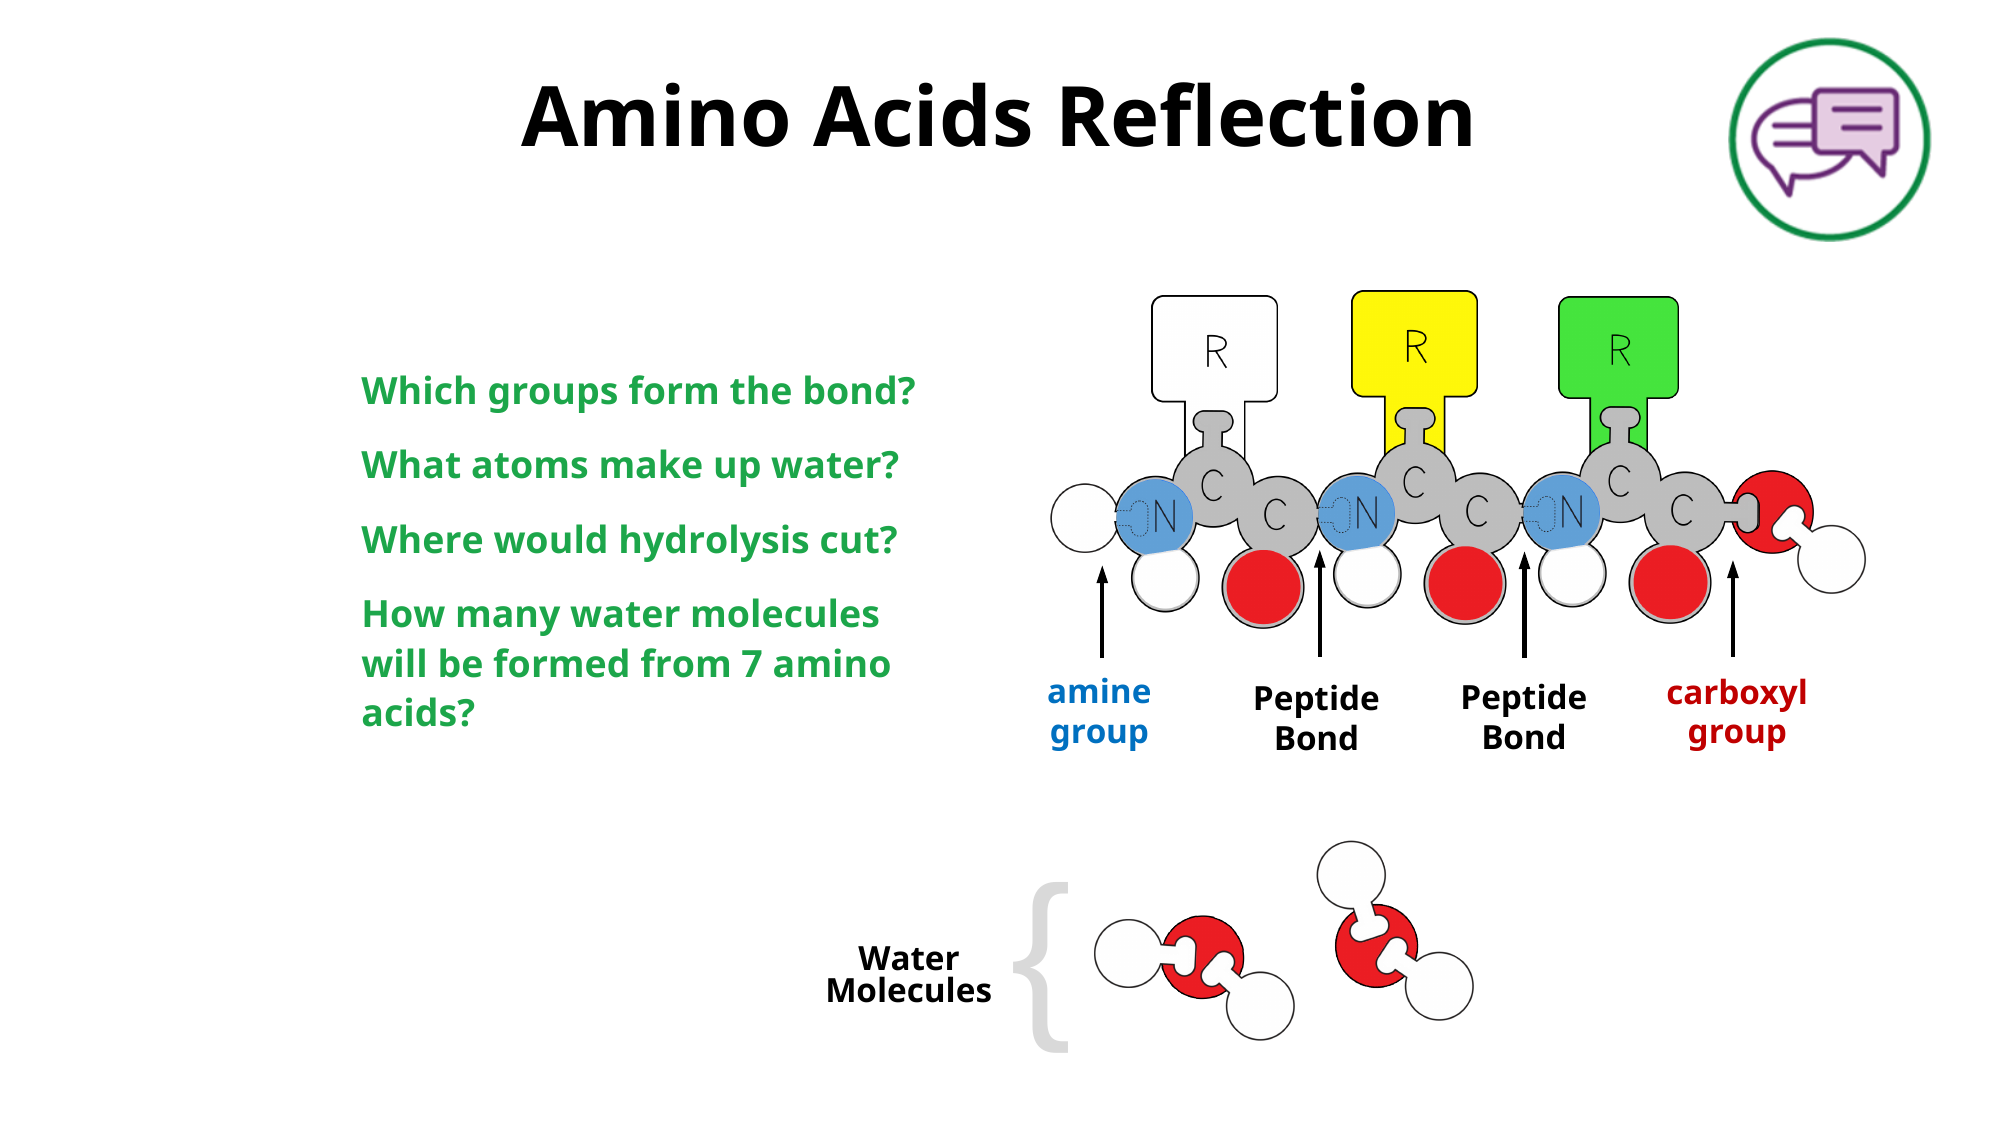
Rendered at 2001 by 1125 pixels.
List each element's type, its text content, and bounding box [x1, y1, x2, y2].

text_box Which groups form the bond? What atoms make up water? Where would hydrolysis cut? How many water molecules will be formed from 7 amino acids? [346, 354, 1043, 693]
picture [1092, 914, 1309, 1055]
text_box Amino Acids Reflection [300, 44, 1699, 181]
picture [1050, 290, 1880, 629]
text_box Peptide Bond [1400, 668, 1648, 765]
text_box amine group [899, 655, 1300, 767]
text_box carboxyl group [1617, 655, 1858, 767]
picture [1307, 831, 1487, 1035]
text_box } [994, 873, 1087, 1111]
text_box Peptide Bond [1300, 669, 1440, 766]
text_box Water Molecules [775, 937, 994, 1018]
